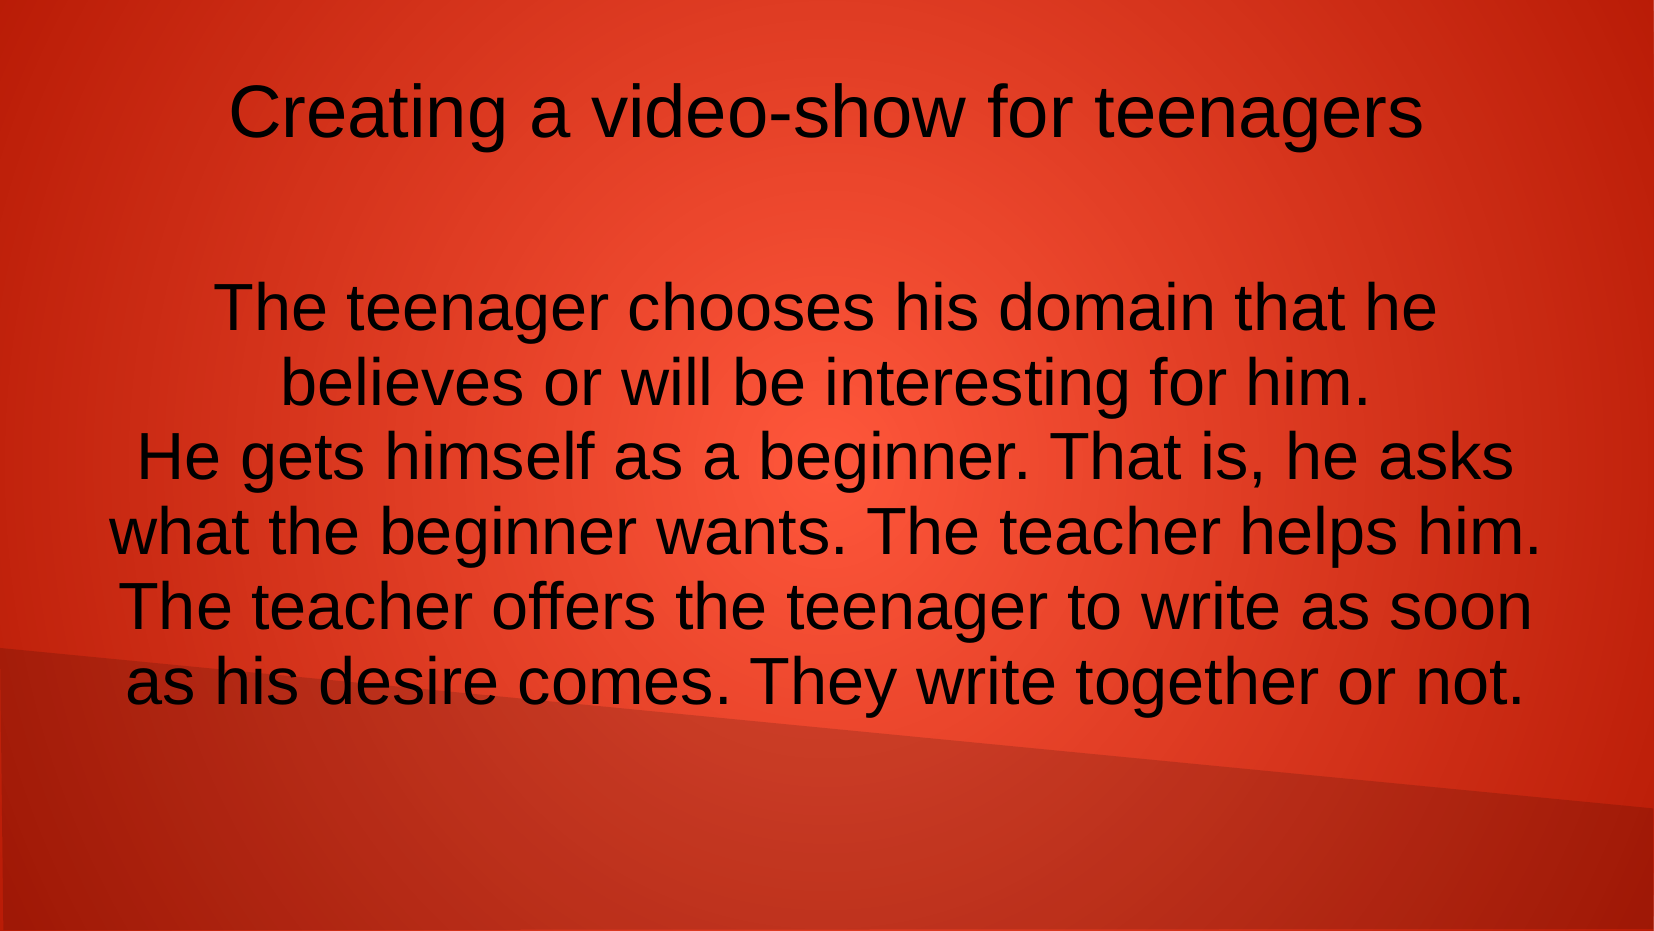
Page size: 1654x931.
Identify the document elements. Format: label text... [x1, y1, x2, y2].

title Creating a video-show for teenagers [82, 35, 1571, 189]
subtitle The teenager chooses his domain that he believes or will be interesting for him. He gets himself as a beginner. That is, he asks what the beginner wants. The teacher helps him. The teacher offers the teenager to write as soon as his desire comes. They write together or not. [82, 224, 1571, 764]
